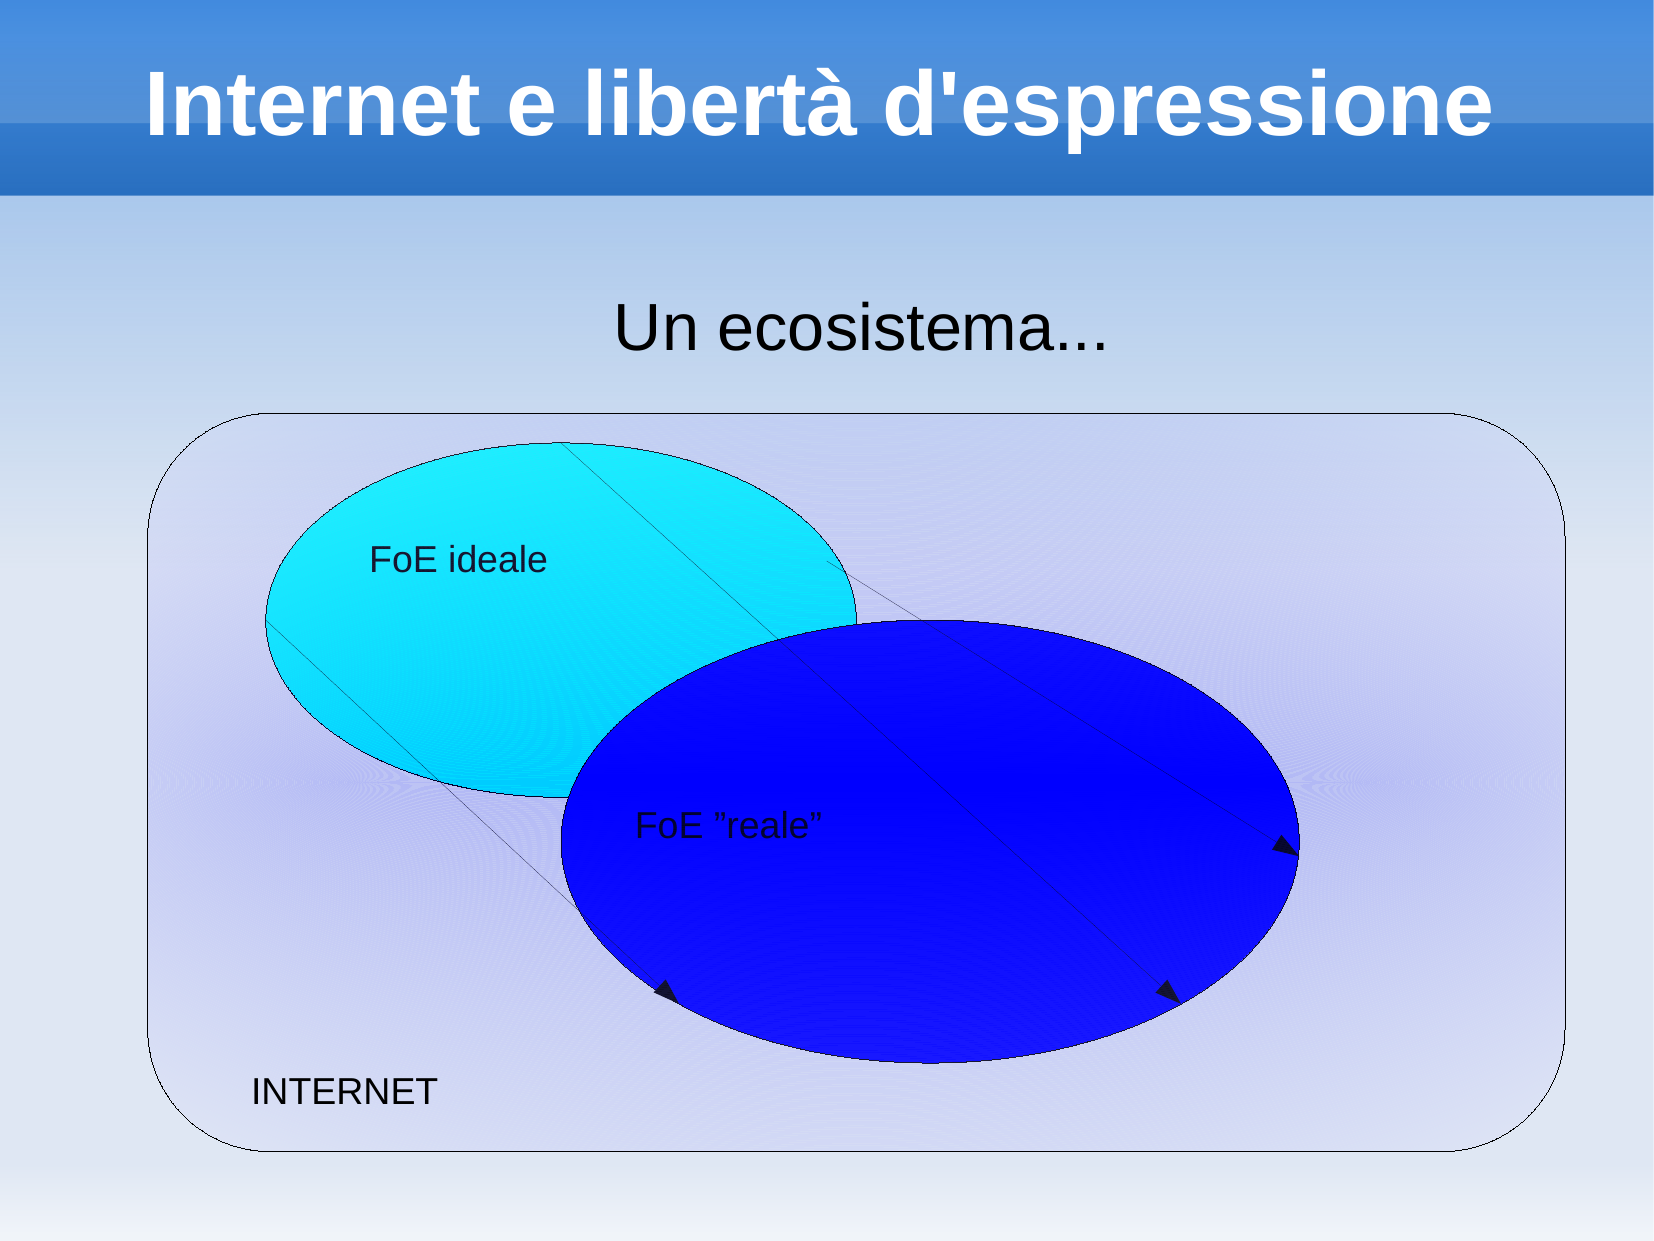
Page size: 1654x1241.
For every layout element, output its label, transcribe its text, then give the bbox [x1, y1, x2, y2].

list Un ecosistema... [82, 290, 1571, 1094]
text_box [147, 413, 1566, 1152]
title Internet e libertà d'espressione [76, 7, 1565, 200]
picture [0, 0, 1654, 1241]
text_box INTERNET [236, 1062, 768, 1120]
